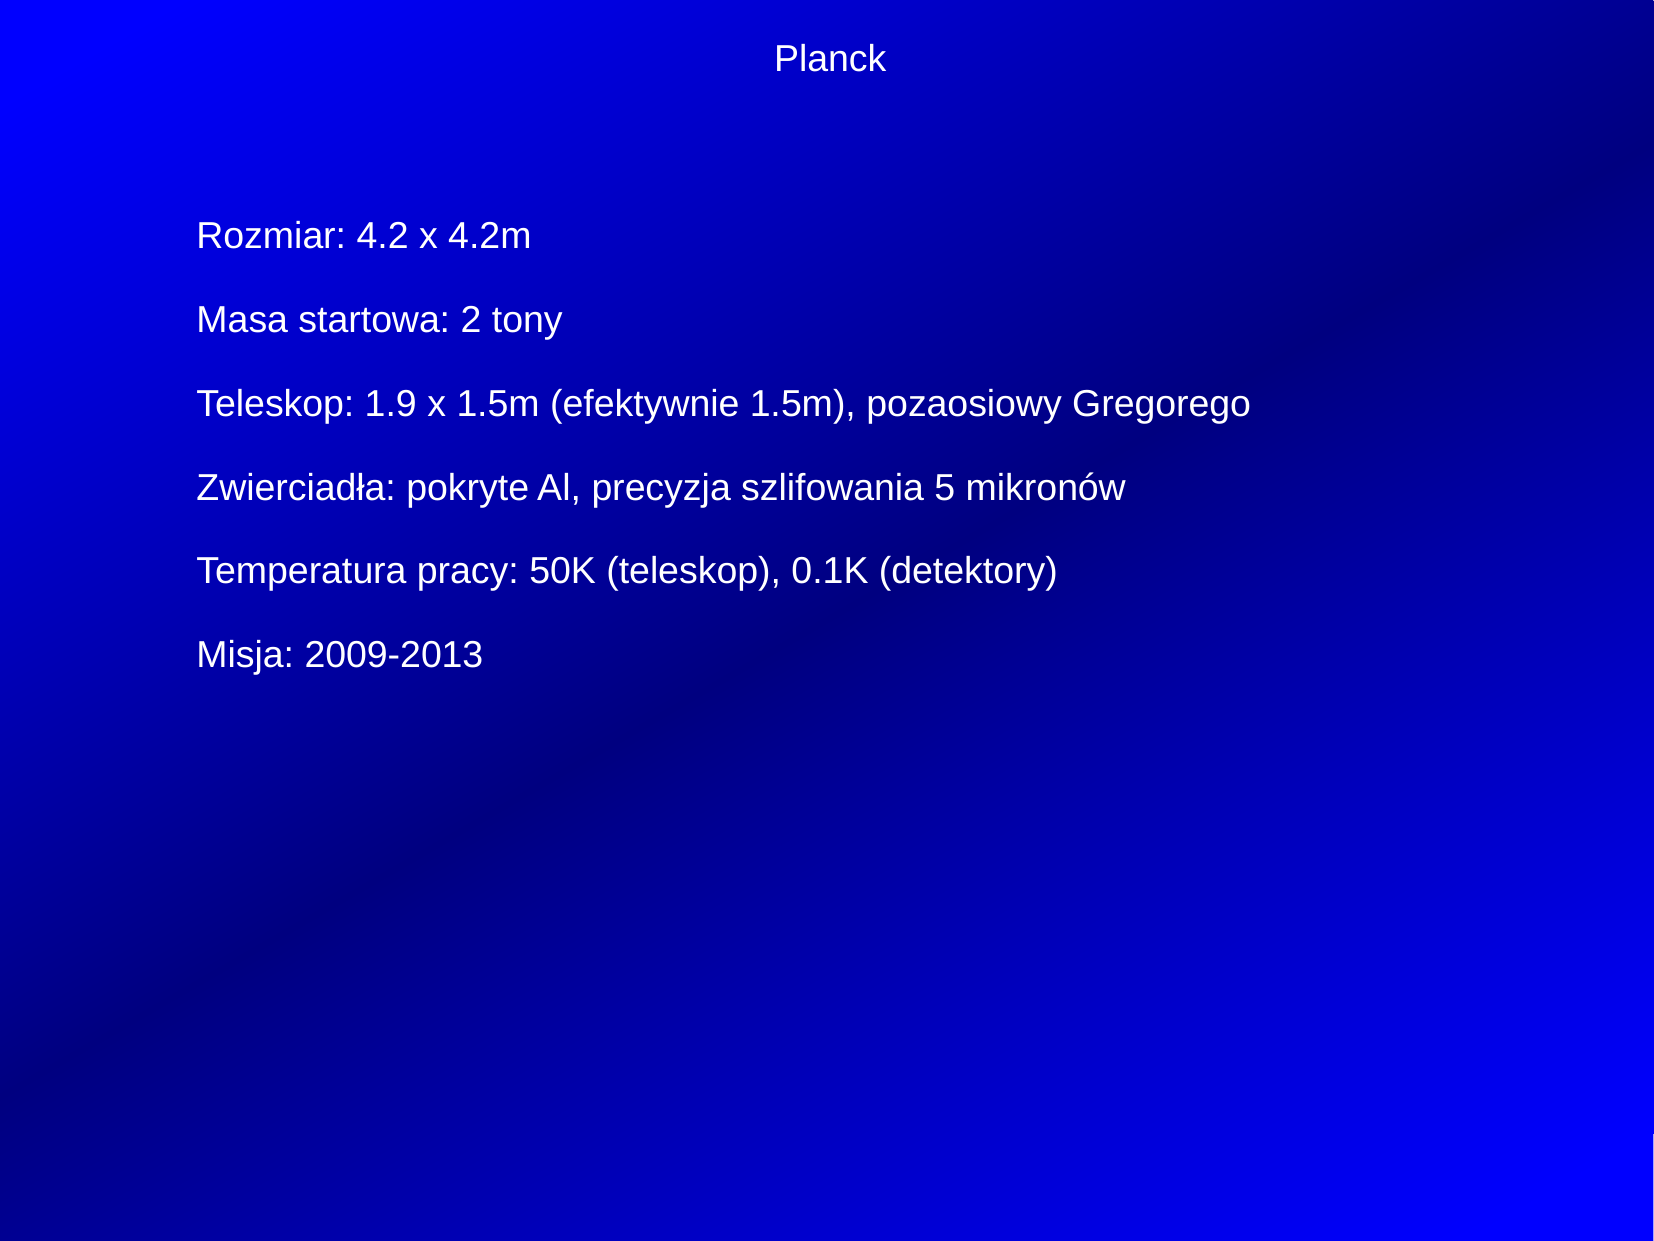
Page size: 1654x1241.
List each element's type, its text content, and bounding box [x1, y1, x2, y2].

text_box Rozmiar: 4.2 x 4.2m Masa startowa: 2 tony Teleskop: 1.9 x 1.5m (efektywnie 1.5m), pozaosiowy Gregorego Zwierciadła: pokryte Al, precyzja szlifowania 5 mikronów Temperatura pracy: 50K (teleskop), 0.1K (detektory) Misja: 2009-2013 [181, 206, 1267, 684]
text_box Planck [759, 30, 902, 88]
